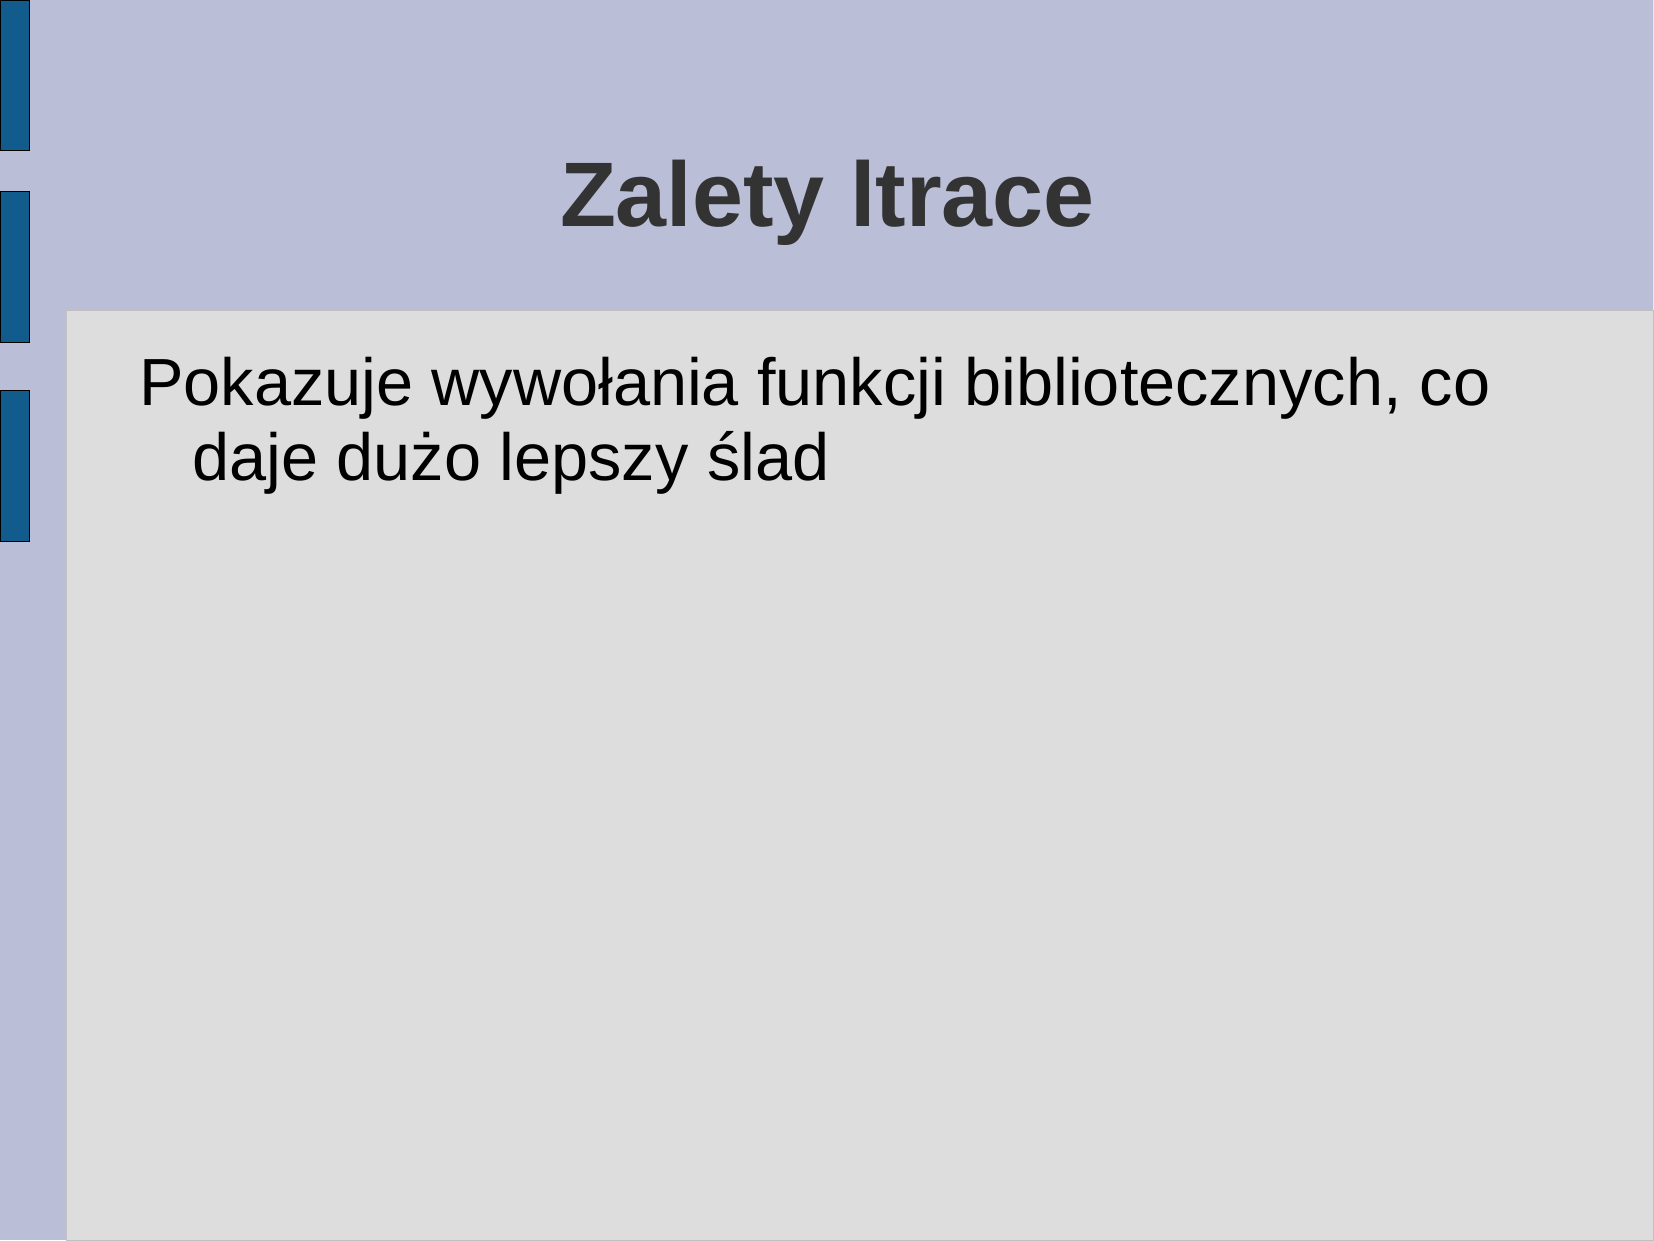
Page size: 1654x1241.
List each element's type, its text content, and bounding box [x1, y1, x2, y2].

title Zalety ltrace [121, 91, 1534, 299]
list Pokazuje wywołania funkcji bibliotecznych, co daje dużo lepszy ślad [121, 344, 1534, 1127]
